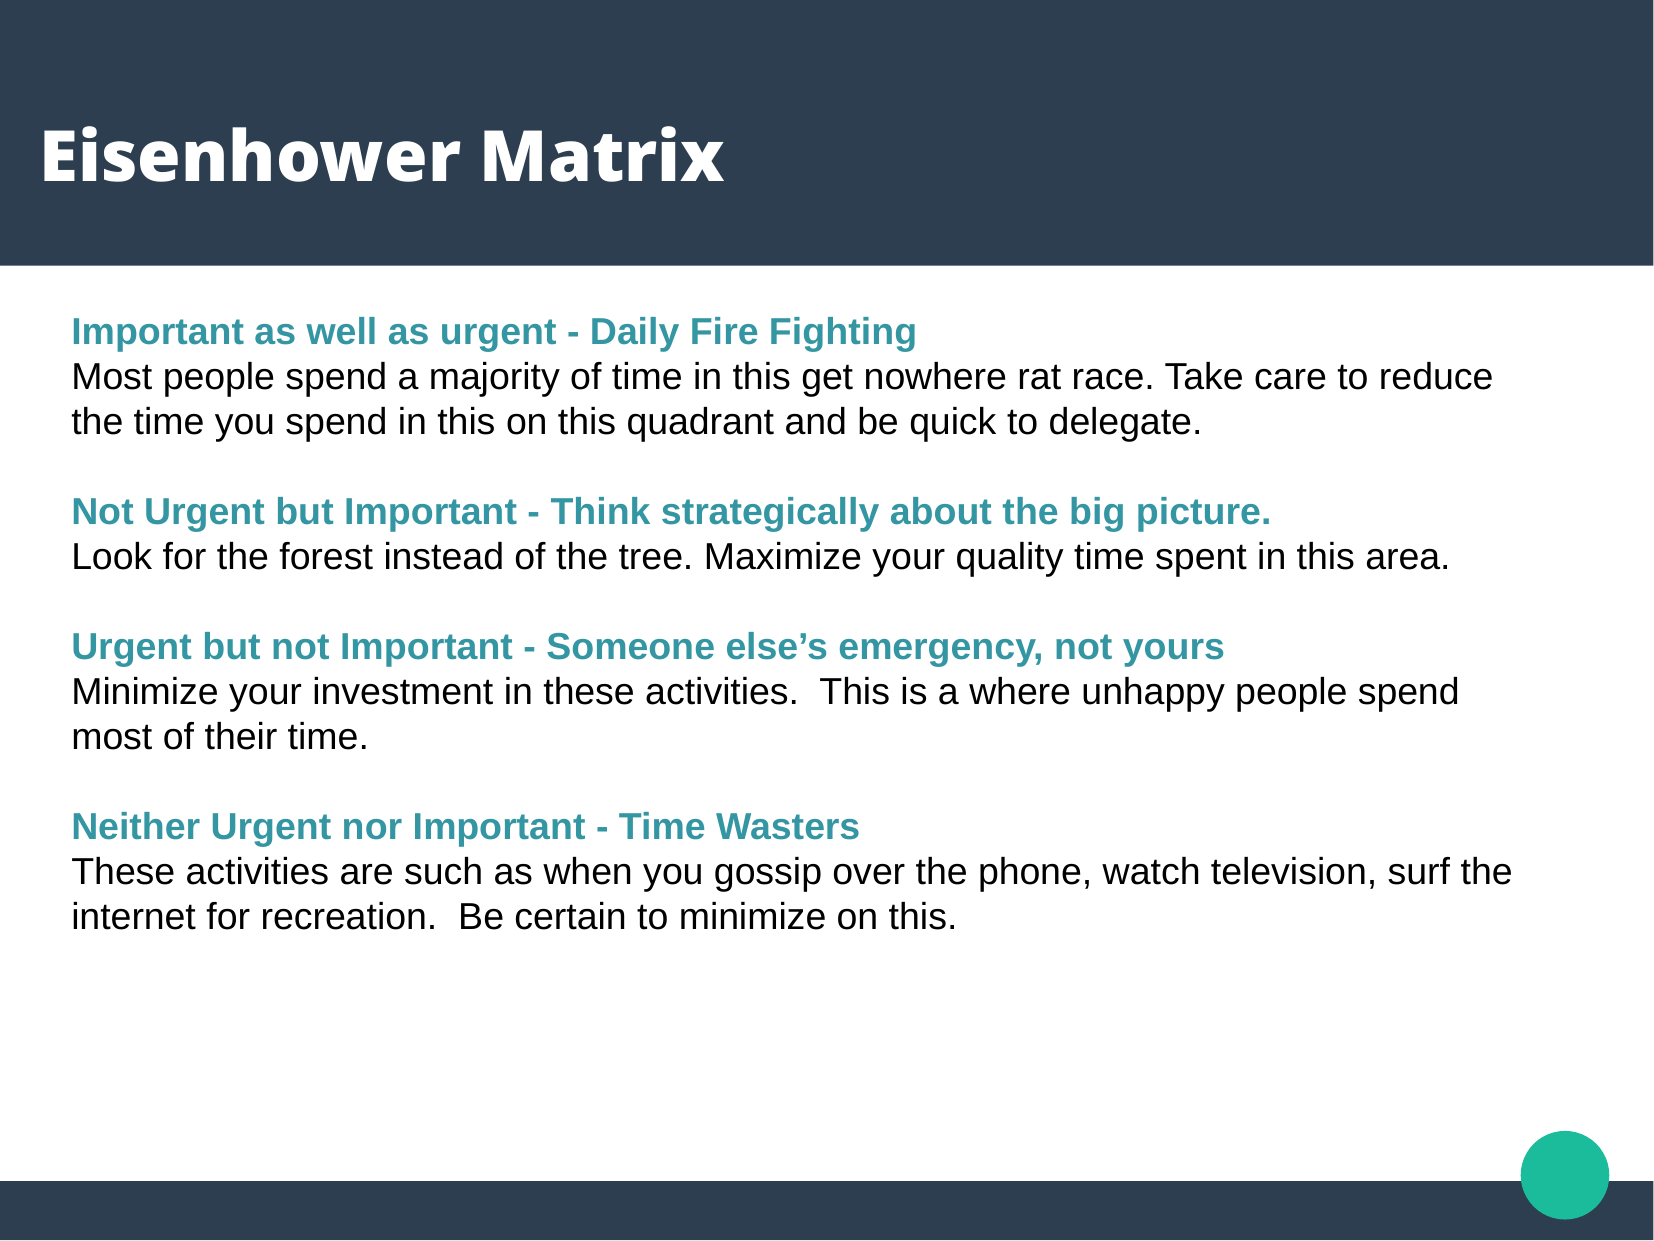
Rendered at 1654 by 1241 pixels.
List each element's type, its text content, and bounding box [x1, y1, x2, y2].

subtitle [59, 270, 1595, 1097]
text_box Important as well as urgent - Daily Fire Fighting Most people spend a majority of time in this get nowhere rat race. Take care to reduce the time you spend in this on this quadrant and be quick to delegate. Not Urgent but Important - Think strategically about the big picture. Look for the forest instead of the tree. Maximize your quality time spent in this area. Urgent but not Important - Someone else’s emergency, not yours Minimize your investment in these activities. This is a where unhappy people spend most of their time. Neither Urgent nor Important - Time Wasters These activities are such as when you gossip over the phone, watch television, surf the internet for recreation. Be certain to minimize on this. [56, 299, 1545, 520]
title Eisenhower Matrix [39, 75, 1576, 233]
